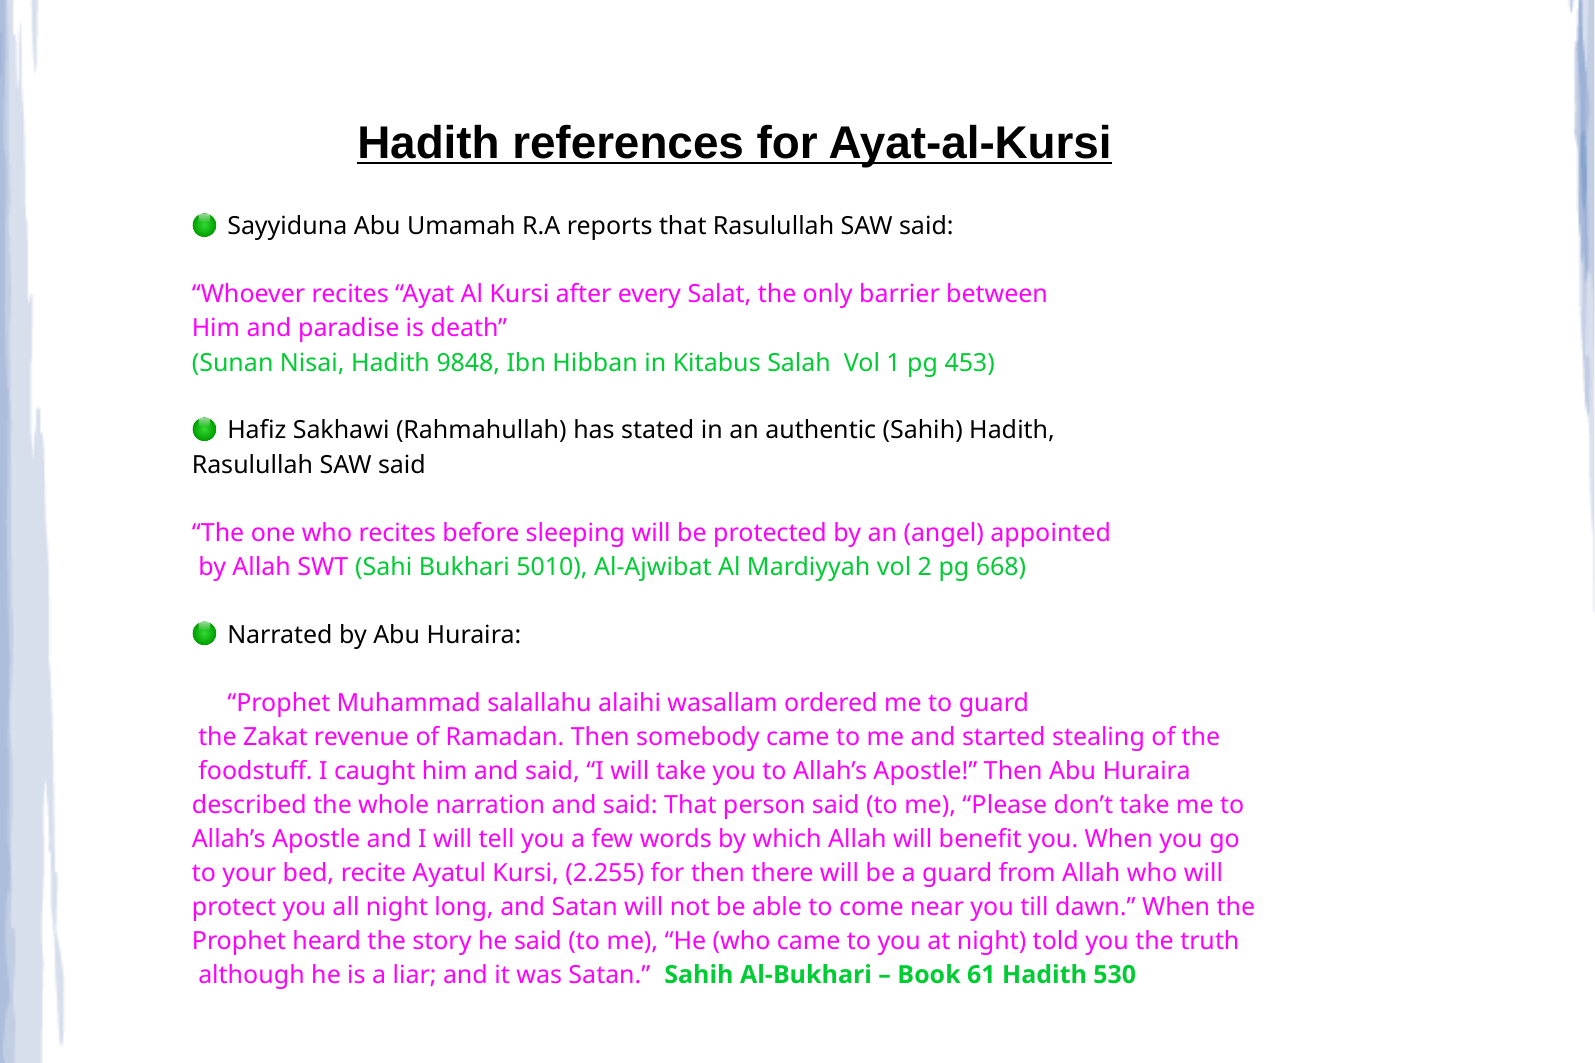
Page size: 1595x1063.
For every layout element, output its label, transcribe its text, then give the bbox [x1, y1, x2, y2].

text_box Sayyiduna Abu Umamah R.A reports that Rasulullah SAW said: “Whoever recites “Ayat Al Kursi after every Salat, the only barrier between Him and paradise is death” (Sunan Nisai, Hadith 9848, Ibn Hibban in Kitabus Salah Vol 1 pg 453) Hafiz Sakhawi (Rahmahullah) has stated in an authentic (Sahih) Hadith, Rasulullah SAW said “The one who recites before sleeping will be protected by an (angel) appointed by Allah SWT (Sahi Bukhari 5010), Al-Ajwibat Al Mardiyyah vol 2 pg 668) Narrated by Abu Huraira: “Prophet Muhammad salallahu alaihi wasallam ordered me to guard the Zakat revenue of Ramadan. Then somebody came to me and started stealing of the foodstuff. I caught him and said, “I will take you to Allah’s Apostle!” Then Abu Huraira described the whole narration and said: That person said (to me), “Please don’t take me to Allah’s Apostle and I will tell you a few words by which Allah will benefit you. When you go to your bed, recite Ayatul Kursi, (2.255) for then there will be a guard from Allah who will protect you all night long, and Satan will not be able to come near you till dawn.” When the Prophet heard the story he said (to me), “He (who came to you at night) told you the truth although he is a liar; and it was Satan.” Sahih Al-Bukhari – Book 61 Hadith 530 [177, 200, 1505, 1063]
picture [0, 0, 1595, 1063]
text_box Hadith references for Ayat-al-Kursi [342, 110, 1127, 178]
